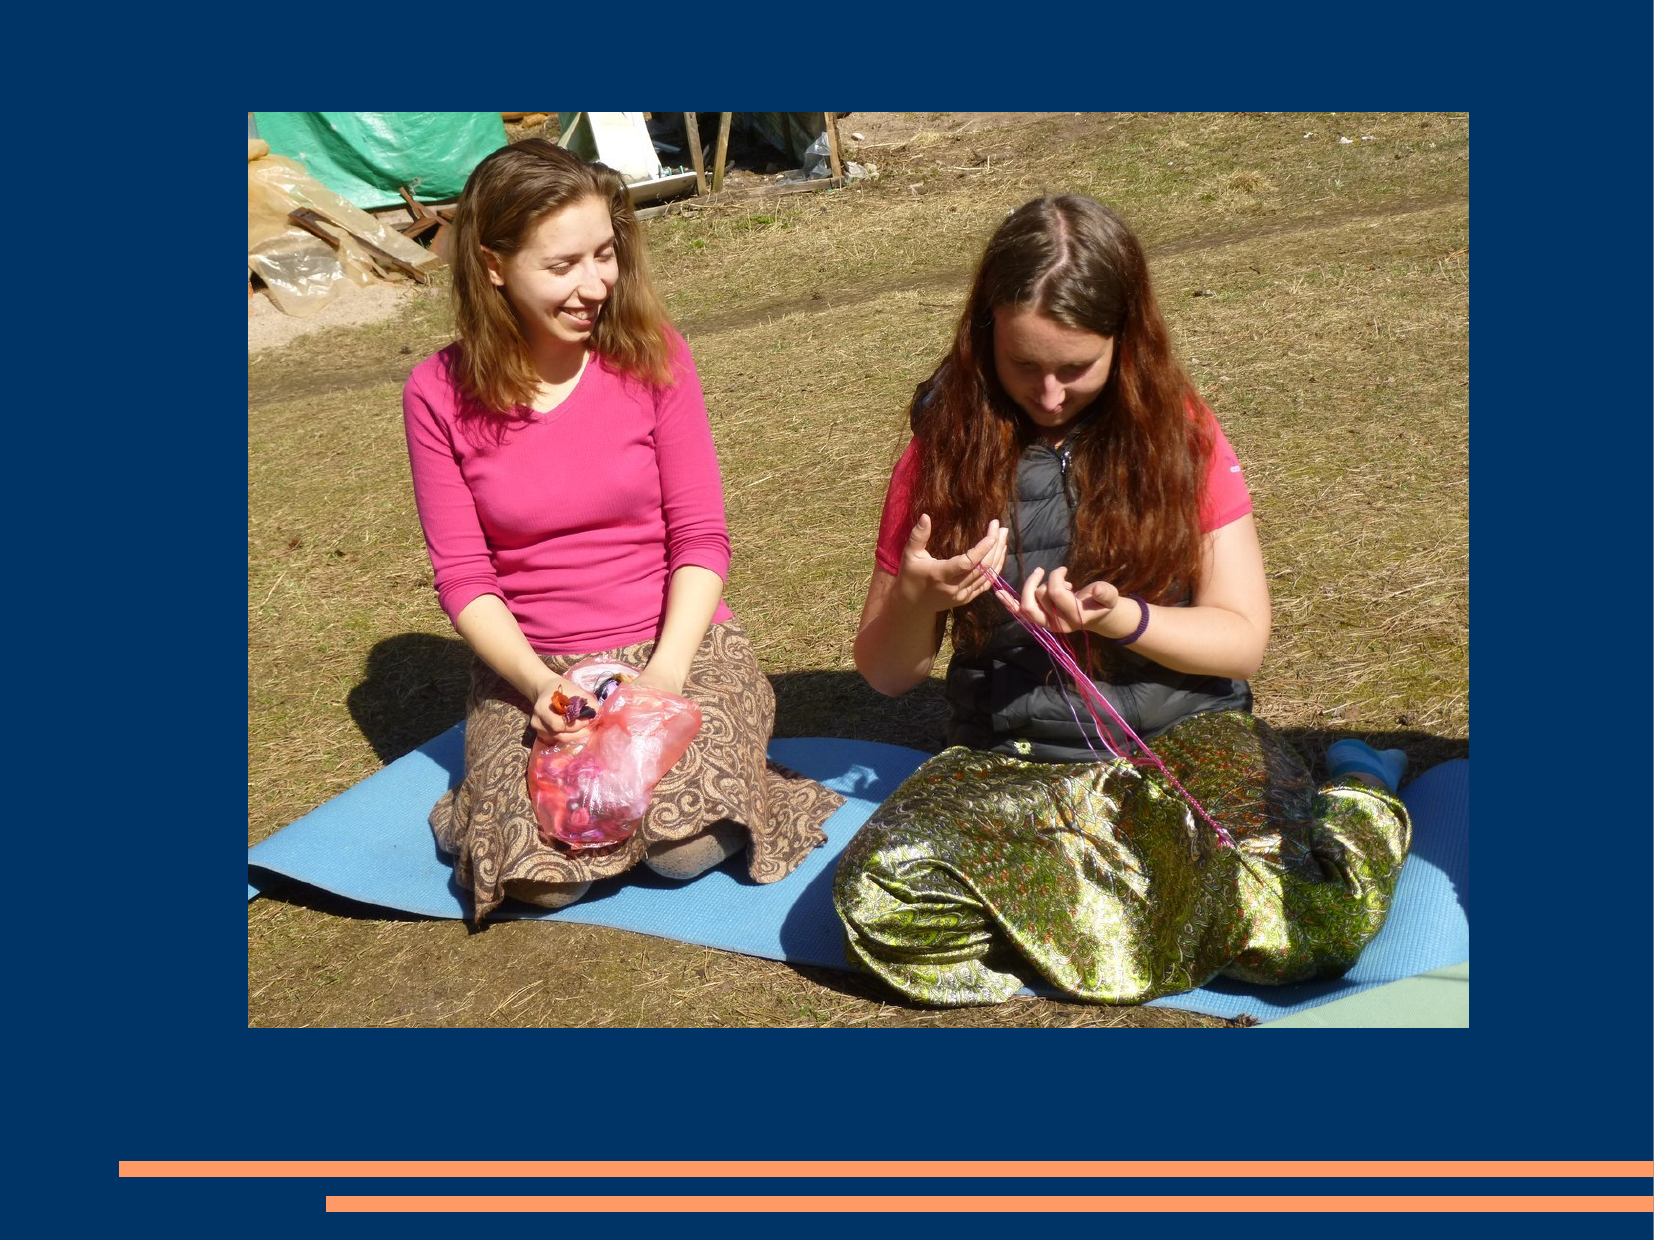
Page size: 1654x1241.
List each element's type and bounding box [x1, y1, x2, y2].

picture [248, 112, 1469, 1028]
